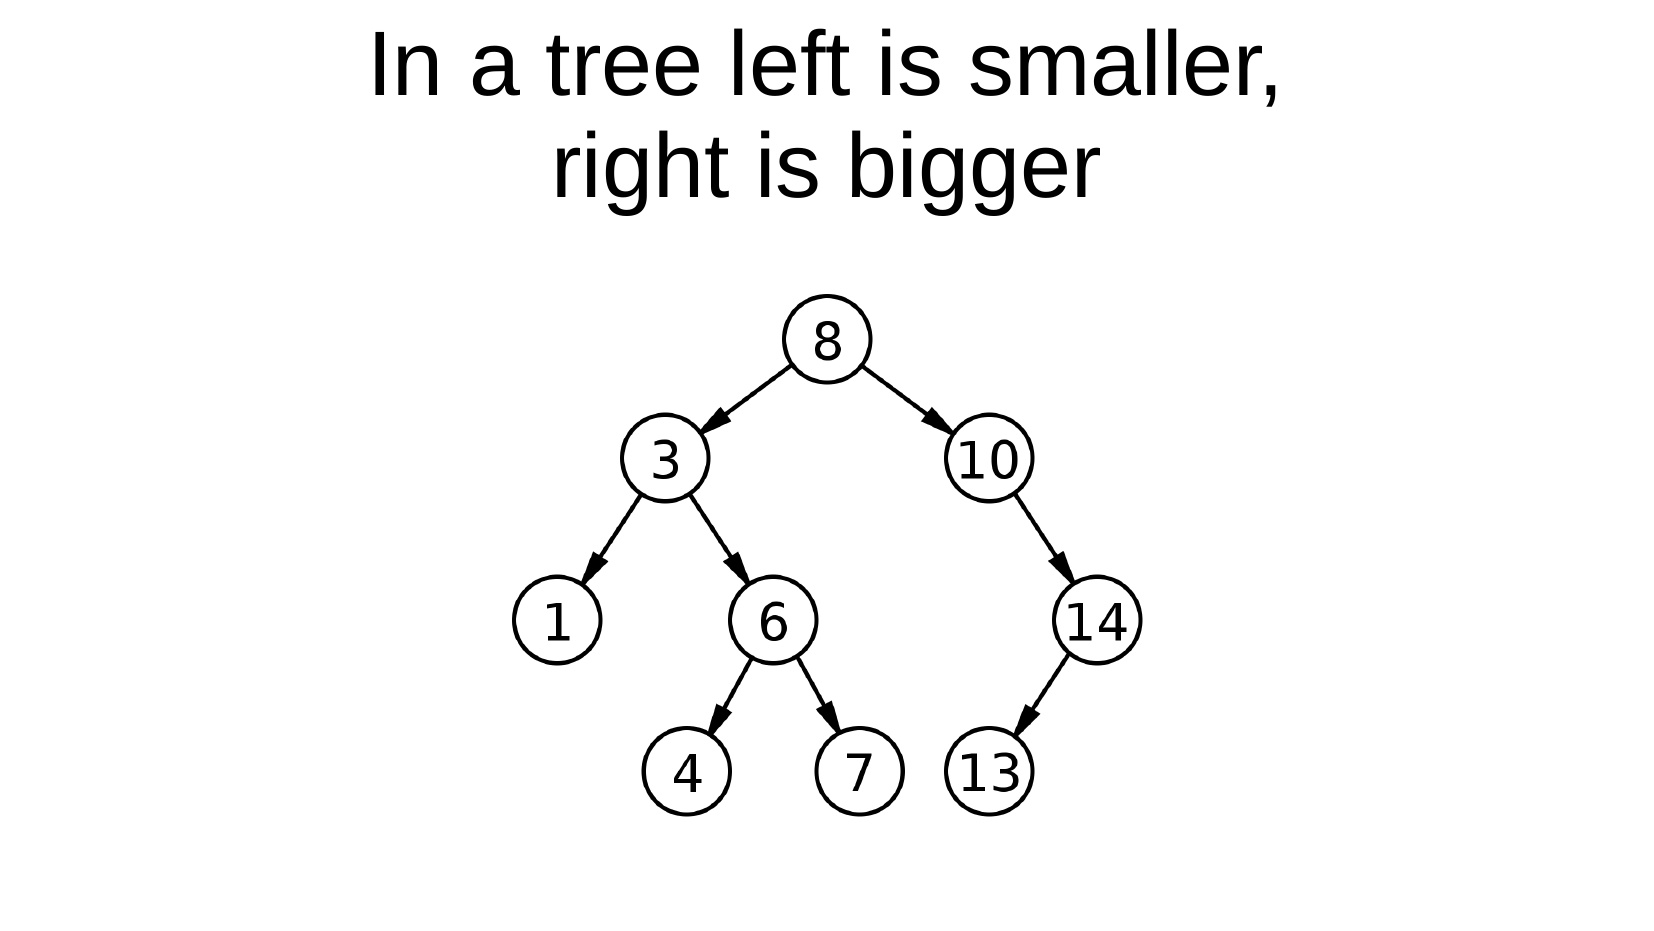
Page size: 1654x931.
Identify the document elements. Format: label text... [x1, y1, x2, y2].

title In a tree left is smaller, right is bigger [82, 12, 1571, 218]
picture [503, 285, 1151, 826]
